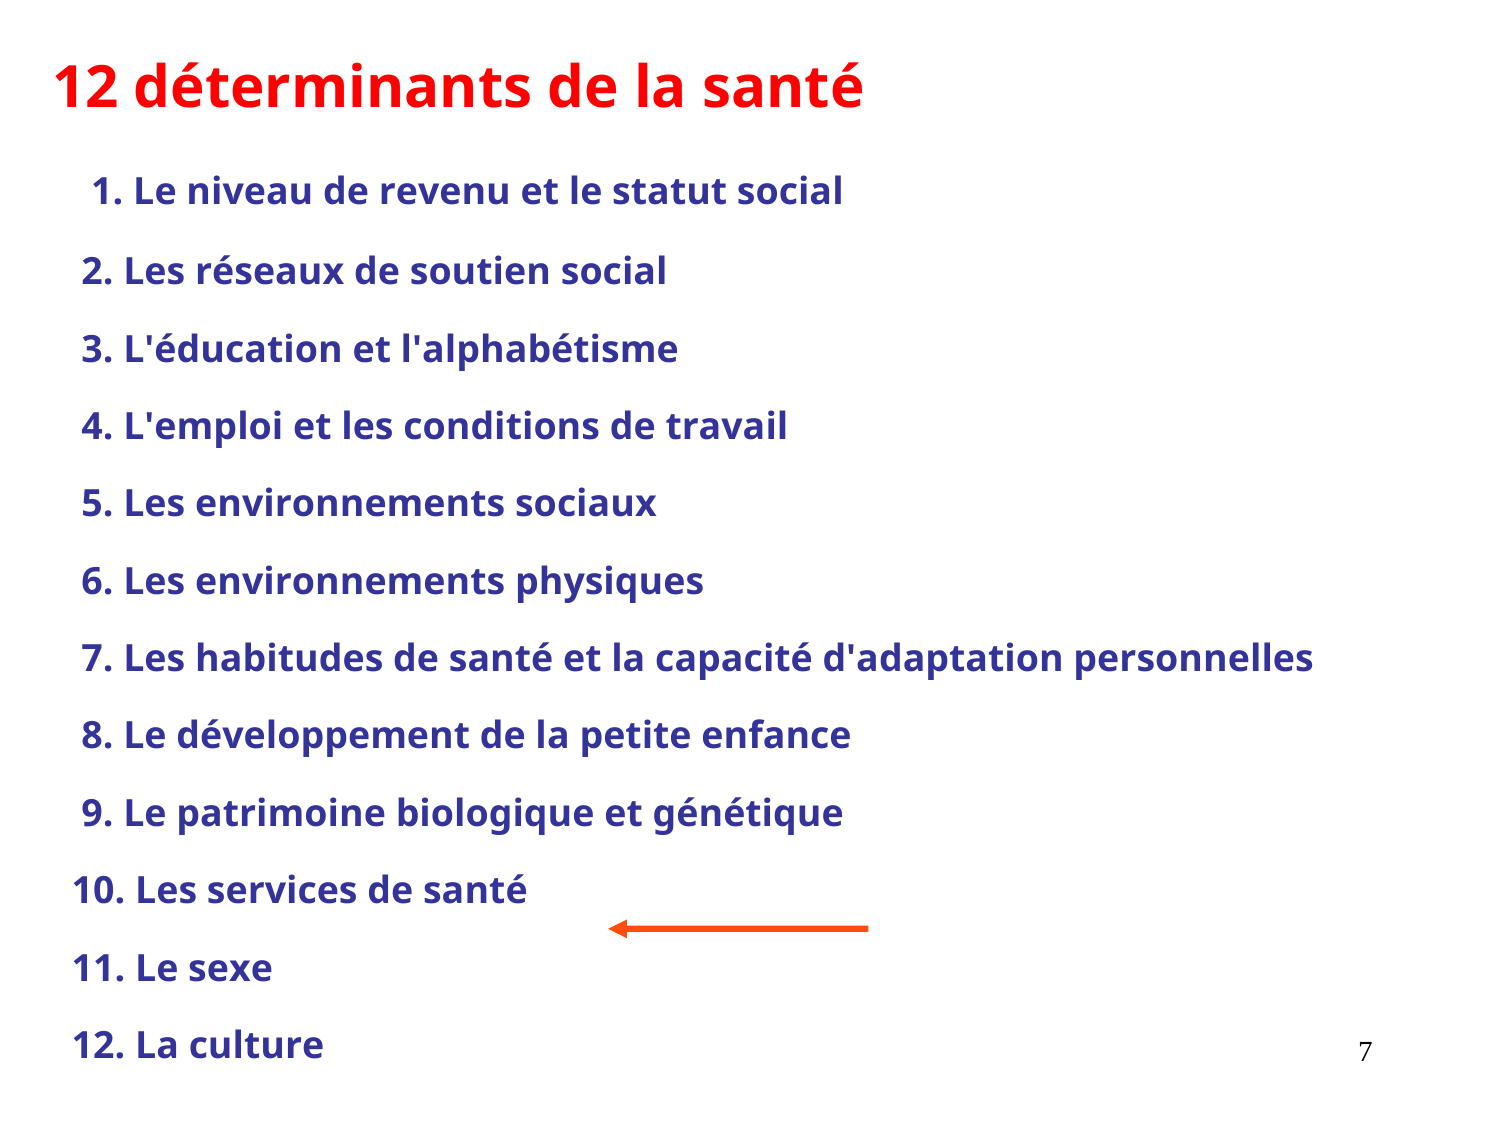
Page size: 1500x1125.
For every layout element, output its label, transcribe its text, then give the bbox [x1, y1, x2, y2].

text_box 12 déterminants de la santé 1. Le niveau de revenu et le statut social 2. Les réseaux de soutien social 3. L'éducation et l'alphabétisme 4. L'emploi et les conditions de travail 5. Les environnements sociaux 6. Les environnements physiques 7. Les habitudes de santé et la capacité d'adaptation personnelles 8. Le développement de la petite enfance 9. Le patrimoine biologique et génétique 10. Les services de santé 11. Le sexe 12. La culture [37, 27, 1500, 1125]
